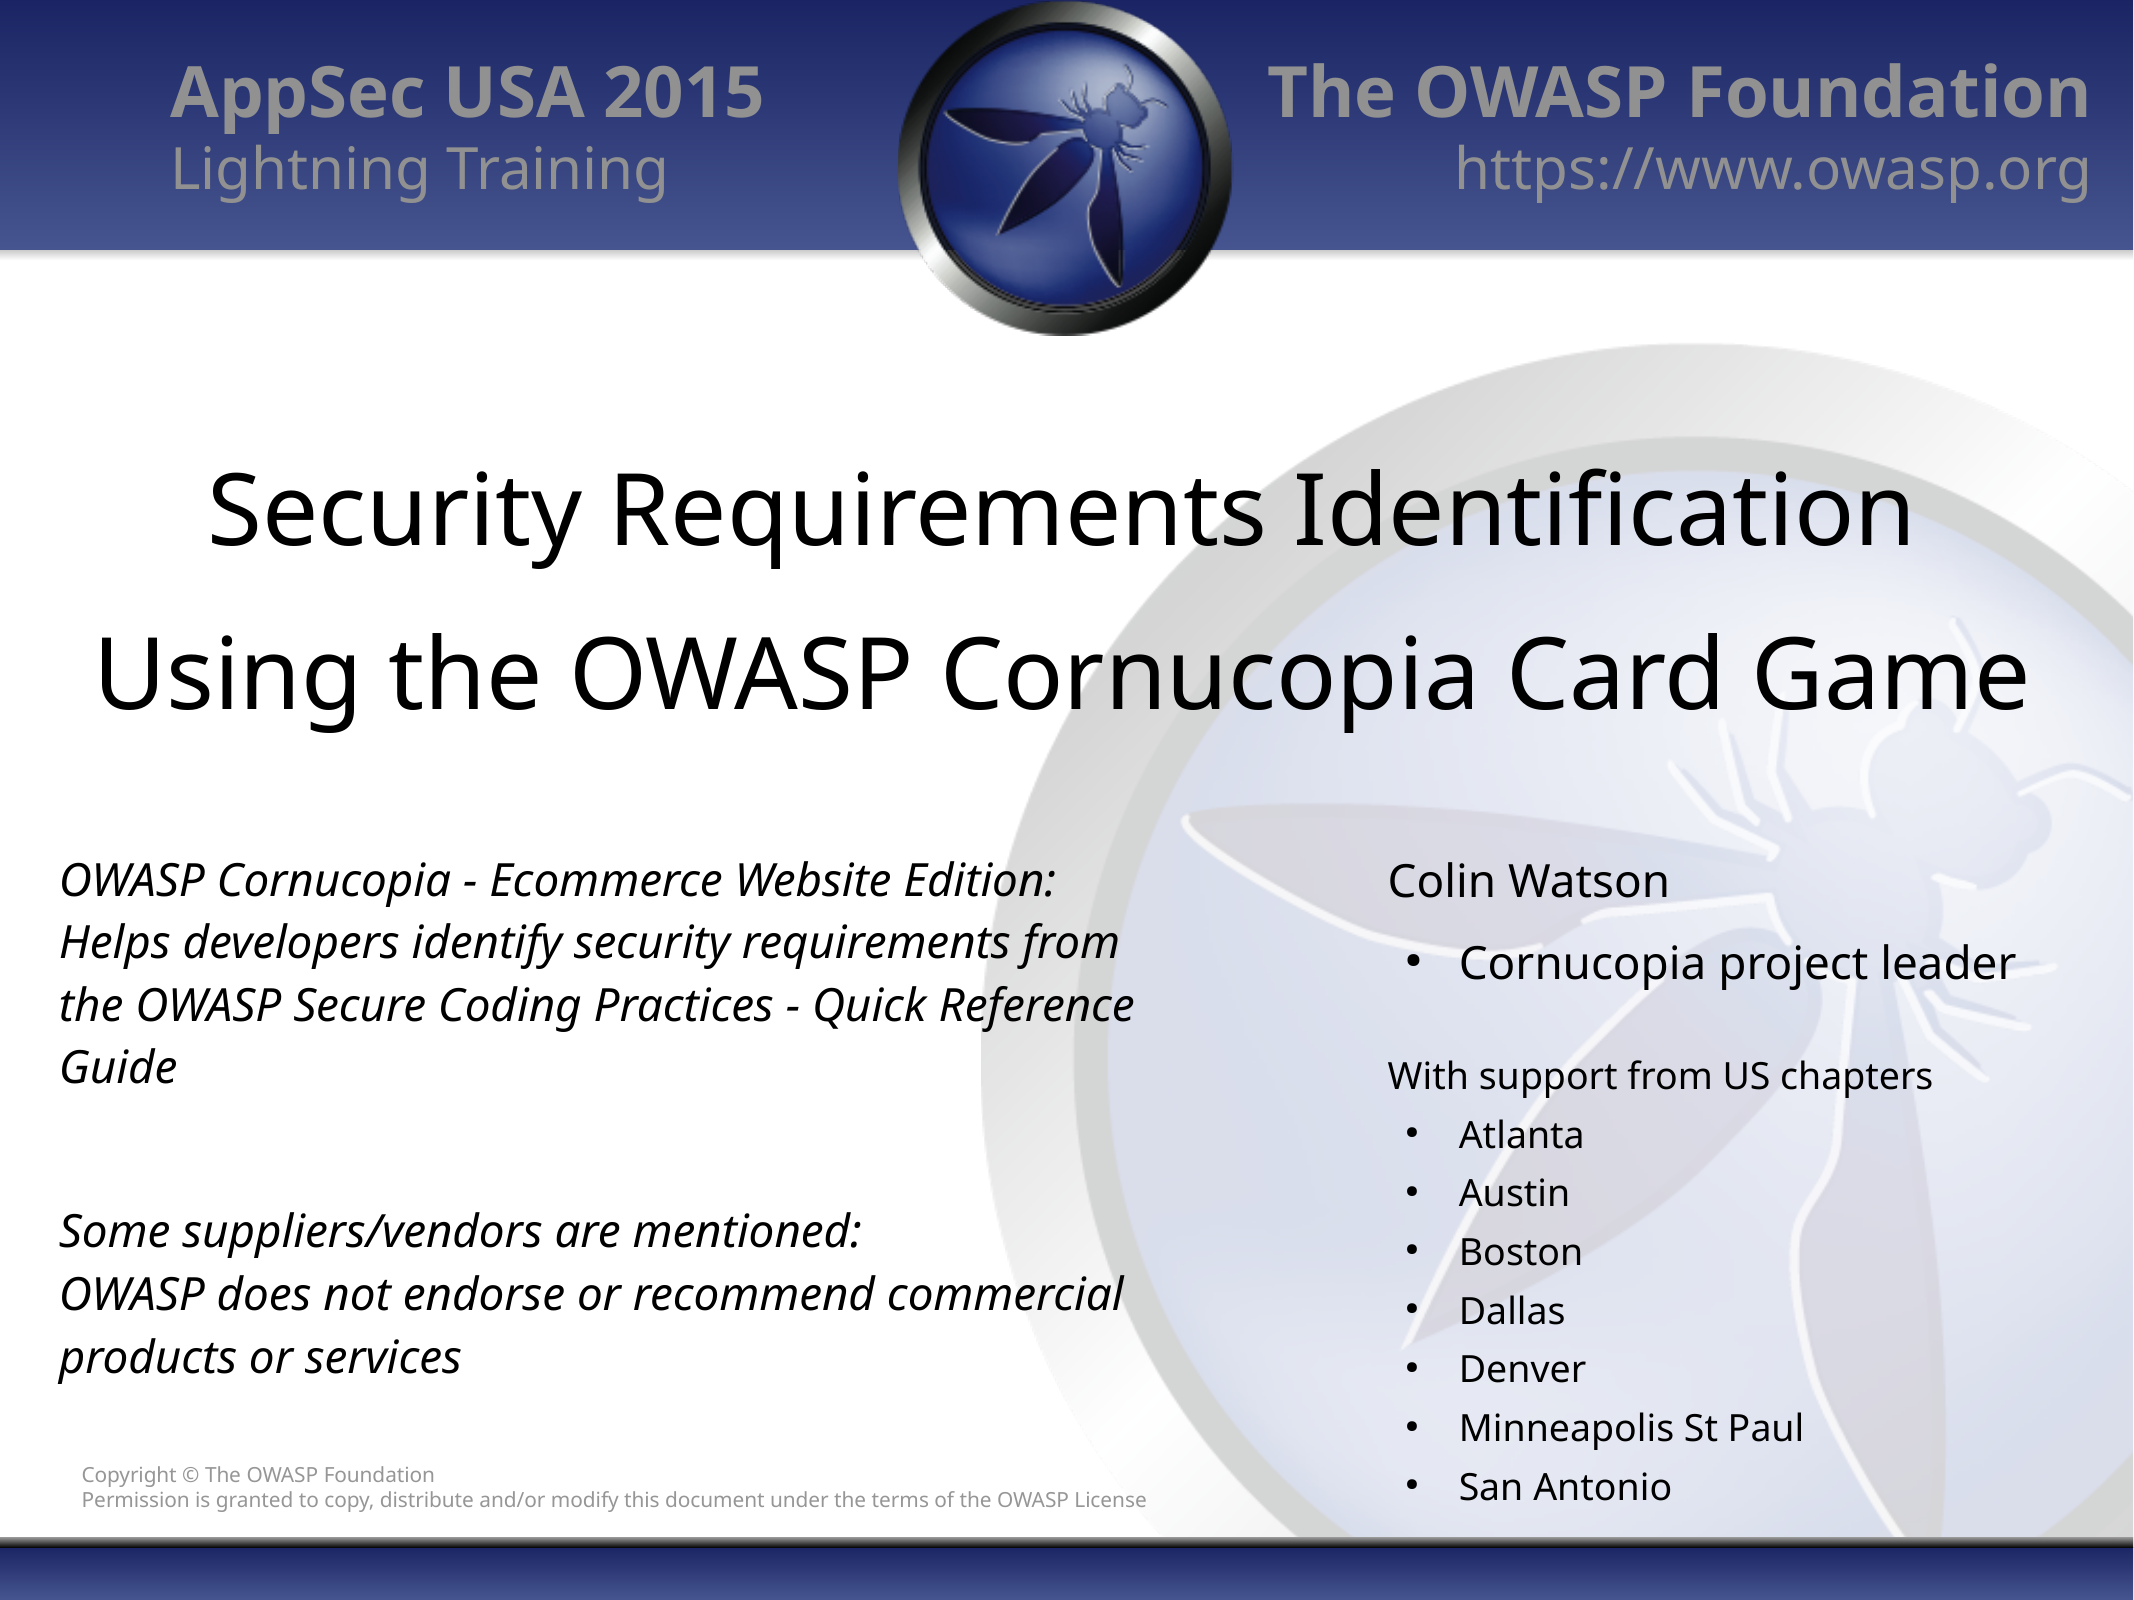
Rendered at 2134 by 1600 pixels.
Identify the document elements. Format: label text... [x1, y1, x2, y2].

list Colin Watson Cornucopia project leader With support from US chapters Atlanta Austin Boston Dallas Denver Minneapolis St Paul San Antonio [1269, 848, 2068, 1536]
title Security Requirements Identification Using the OWASP Cornucopia Card Game [58, 441, 2067, 708]
list OWASP Cornucopia - Ecommerce Website Edition: Helps developers identify security requirements from the OWASP Secure Coding Practices - Quick Reference Guide Some suppliers/vendors are mentioned: OWASP does not endorse or recommend commercial products or services [58, 847, 1182, 1447]
picture [981, 339, 2134, 1600]
picture [898, 0, 1234, 336]
